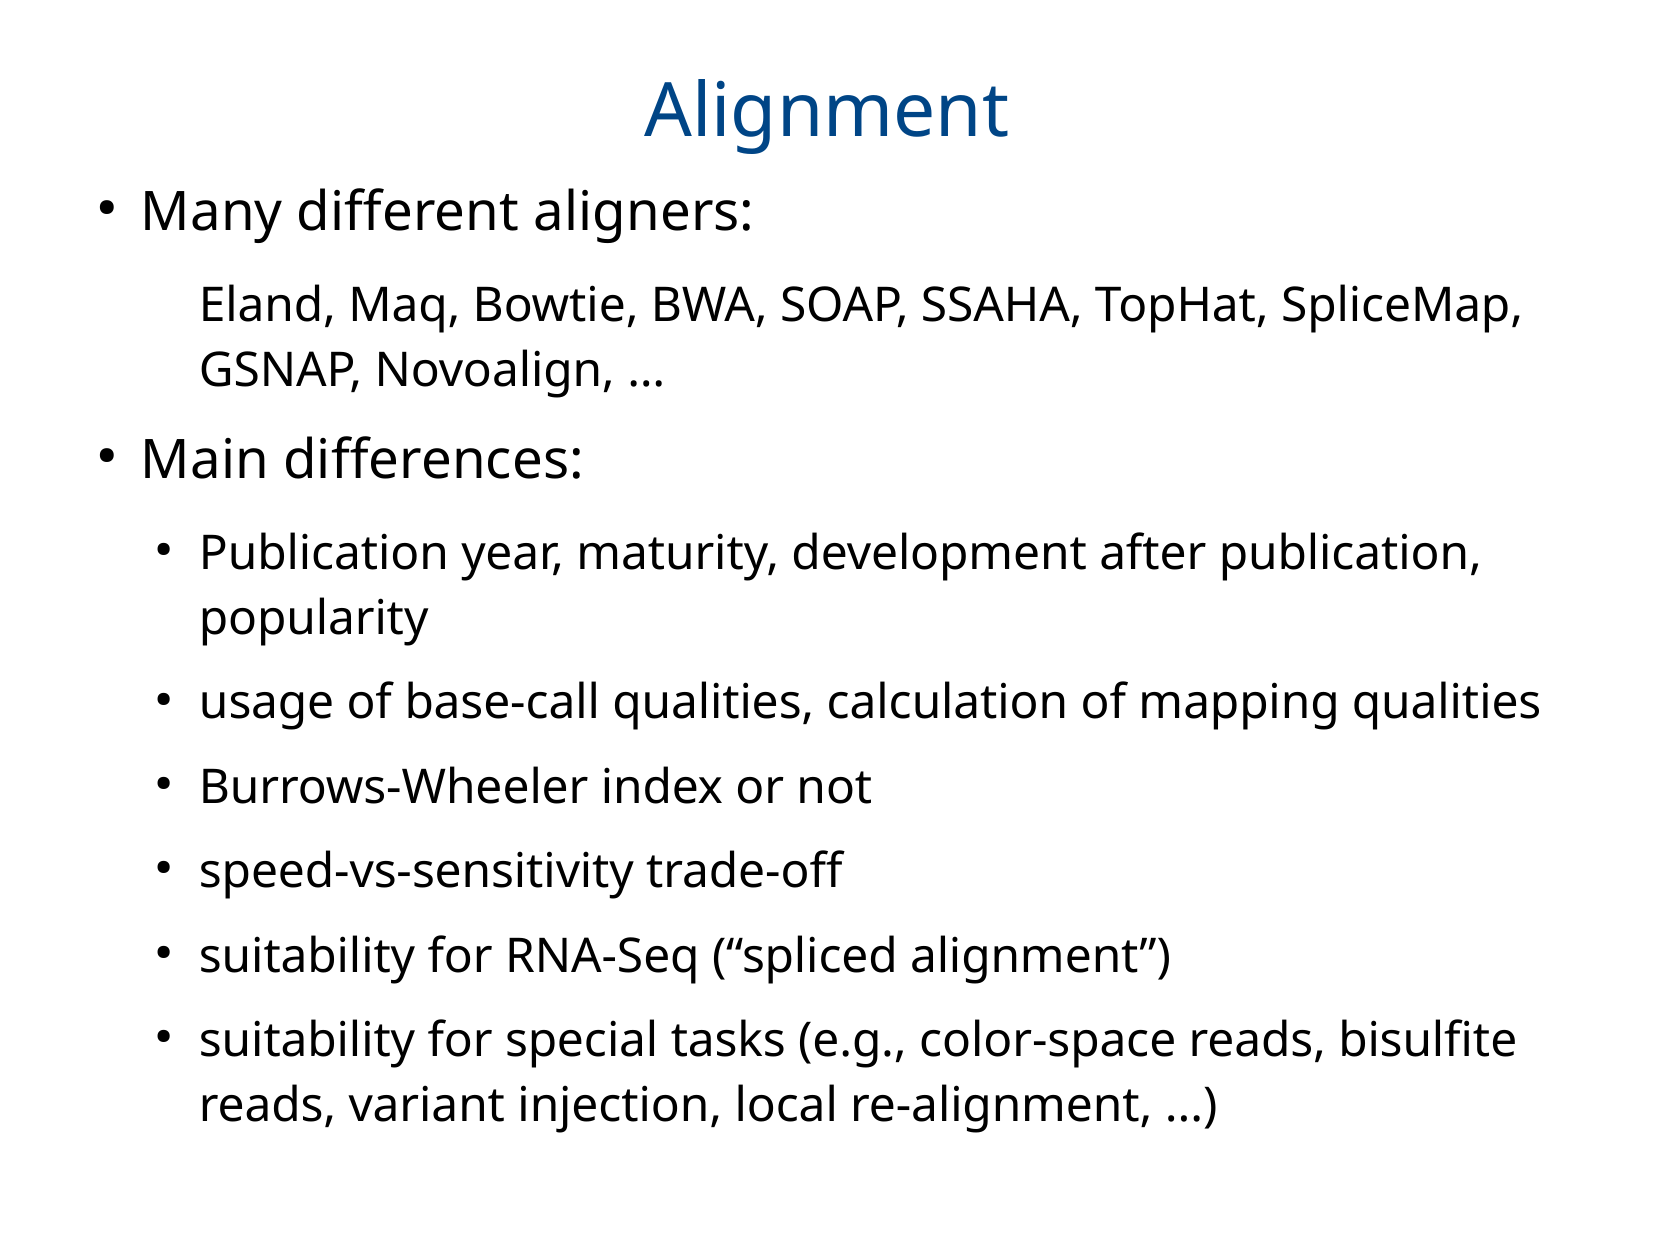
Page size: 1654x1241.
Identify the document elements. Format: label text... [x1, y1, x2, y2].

title Alignment [82, 49, 1571, 166]
list Many different aligners: Eland, Maq, Bowtie, BWA, SOAP, SSAHA, TopHat, SpliceMap, GSNAP, Novoalign, … Main differences: Publication year, maturity, development after publication, popularity usage of base-call qualities, calculation of mapping qualities Burrows-Wheeler index or not speed-vs-sensitivity trade-off suitability for RNA-Seq (“spliced alignment”) suitability for special tasks (e.g., color-space reads, bisulfite reads, variant injection, local re-alignment, ...) [82, 171, 1571, 1201]
